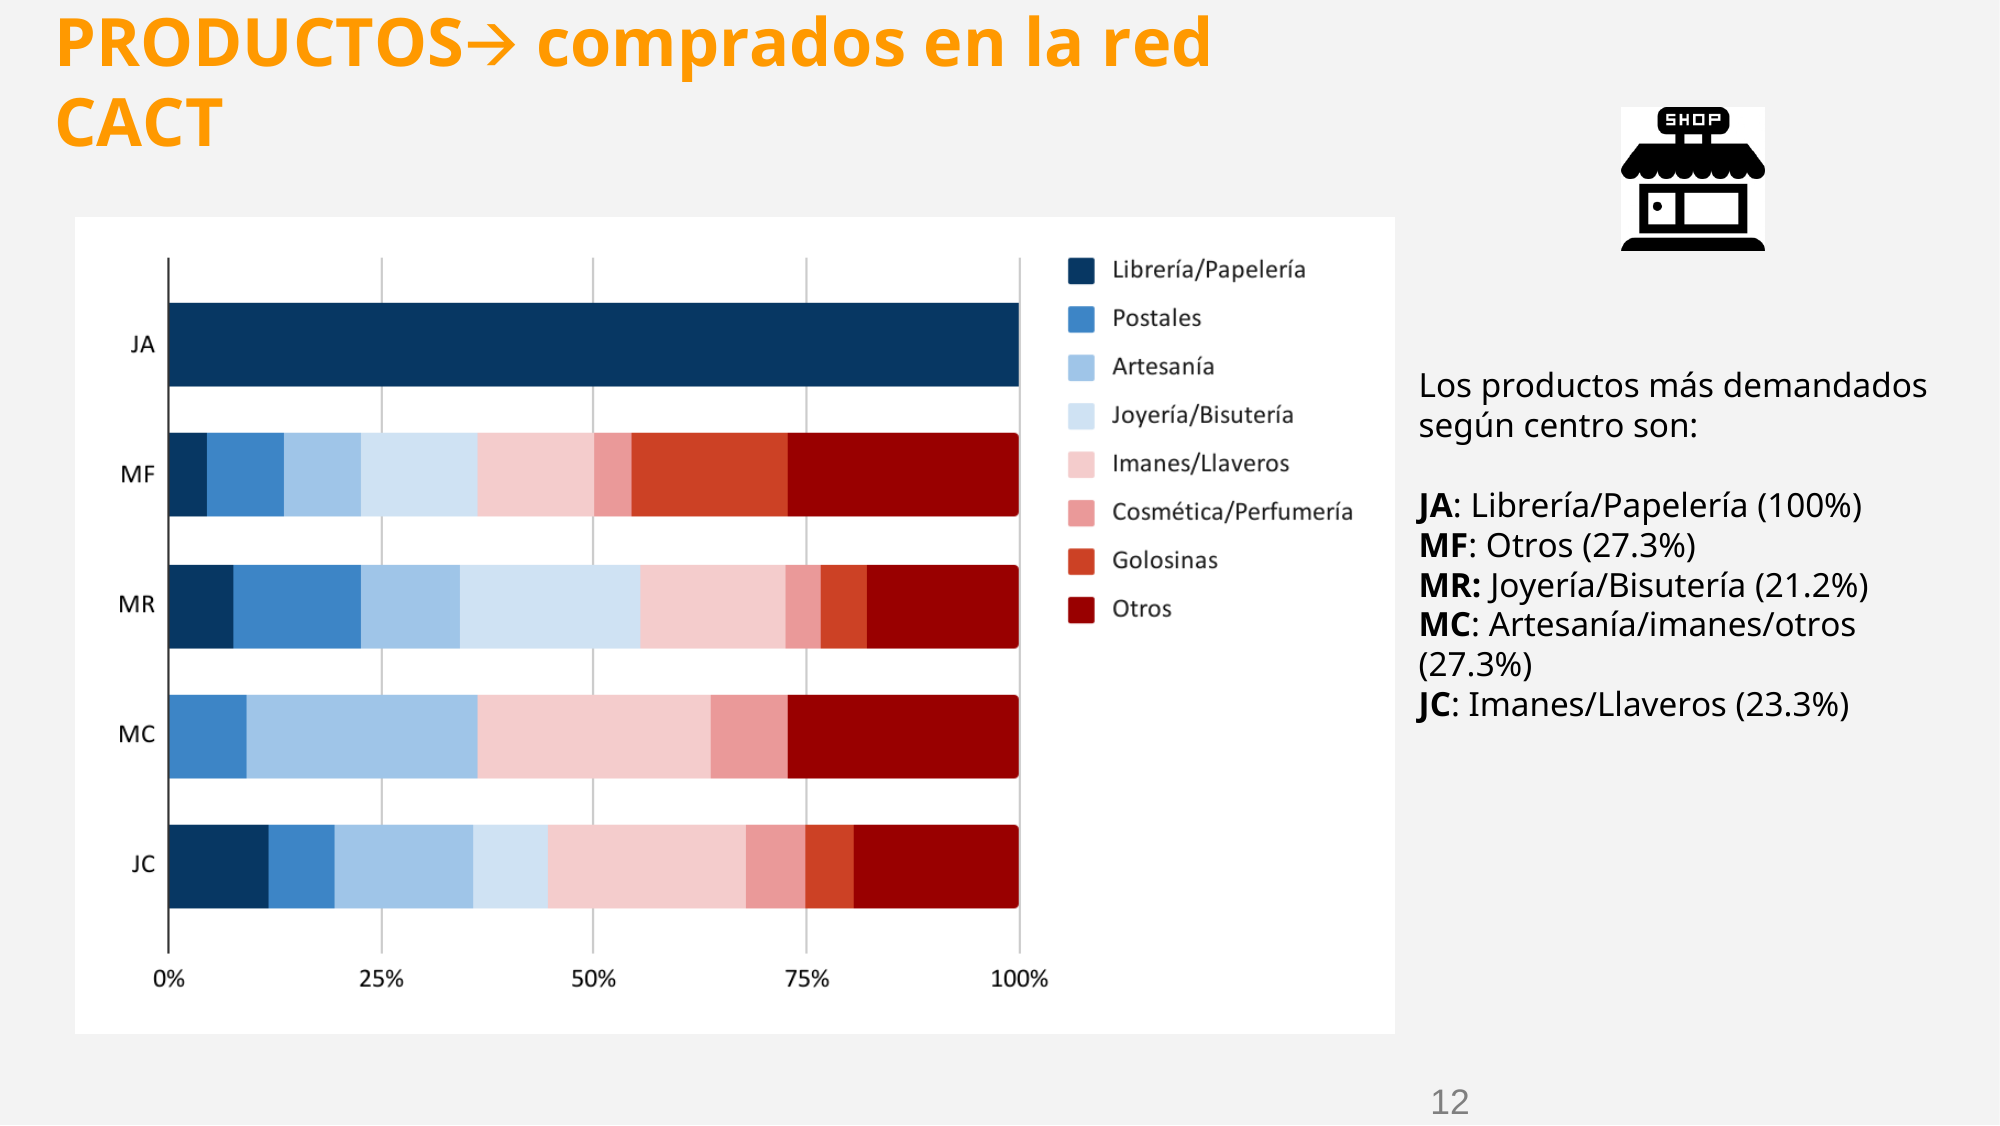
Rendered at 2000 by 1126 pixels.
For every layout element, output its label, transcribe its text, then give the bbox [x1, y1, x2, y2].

text_box <número> [1412, 1069, 1880, 1126]
text_box Los productos más demandados según centro son: JA: Librería/Papelería (100%) MF: Otros (27.3%) MR: Joyería/Bisutería (21.2%) MC: Artesanía/imanes/otros (27.3%) JC: Imanes/Llaveros (23.3%) [1403, 356, 1983, 571]
text_box PRODUCTOS🡪 comprados en la red CACT [54, 0, 1276, 120]
picture [75, 217, 1395, 1034]
picture [1621, 107, 1765, 251]
